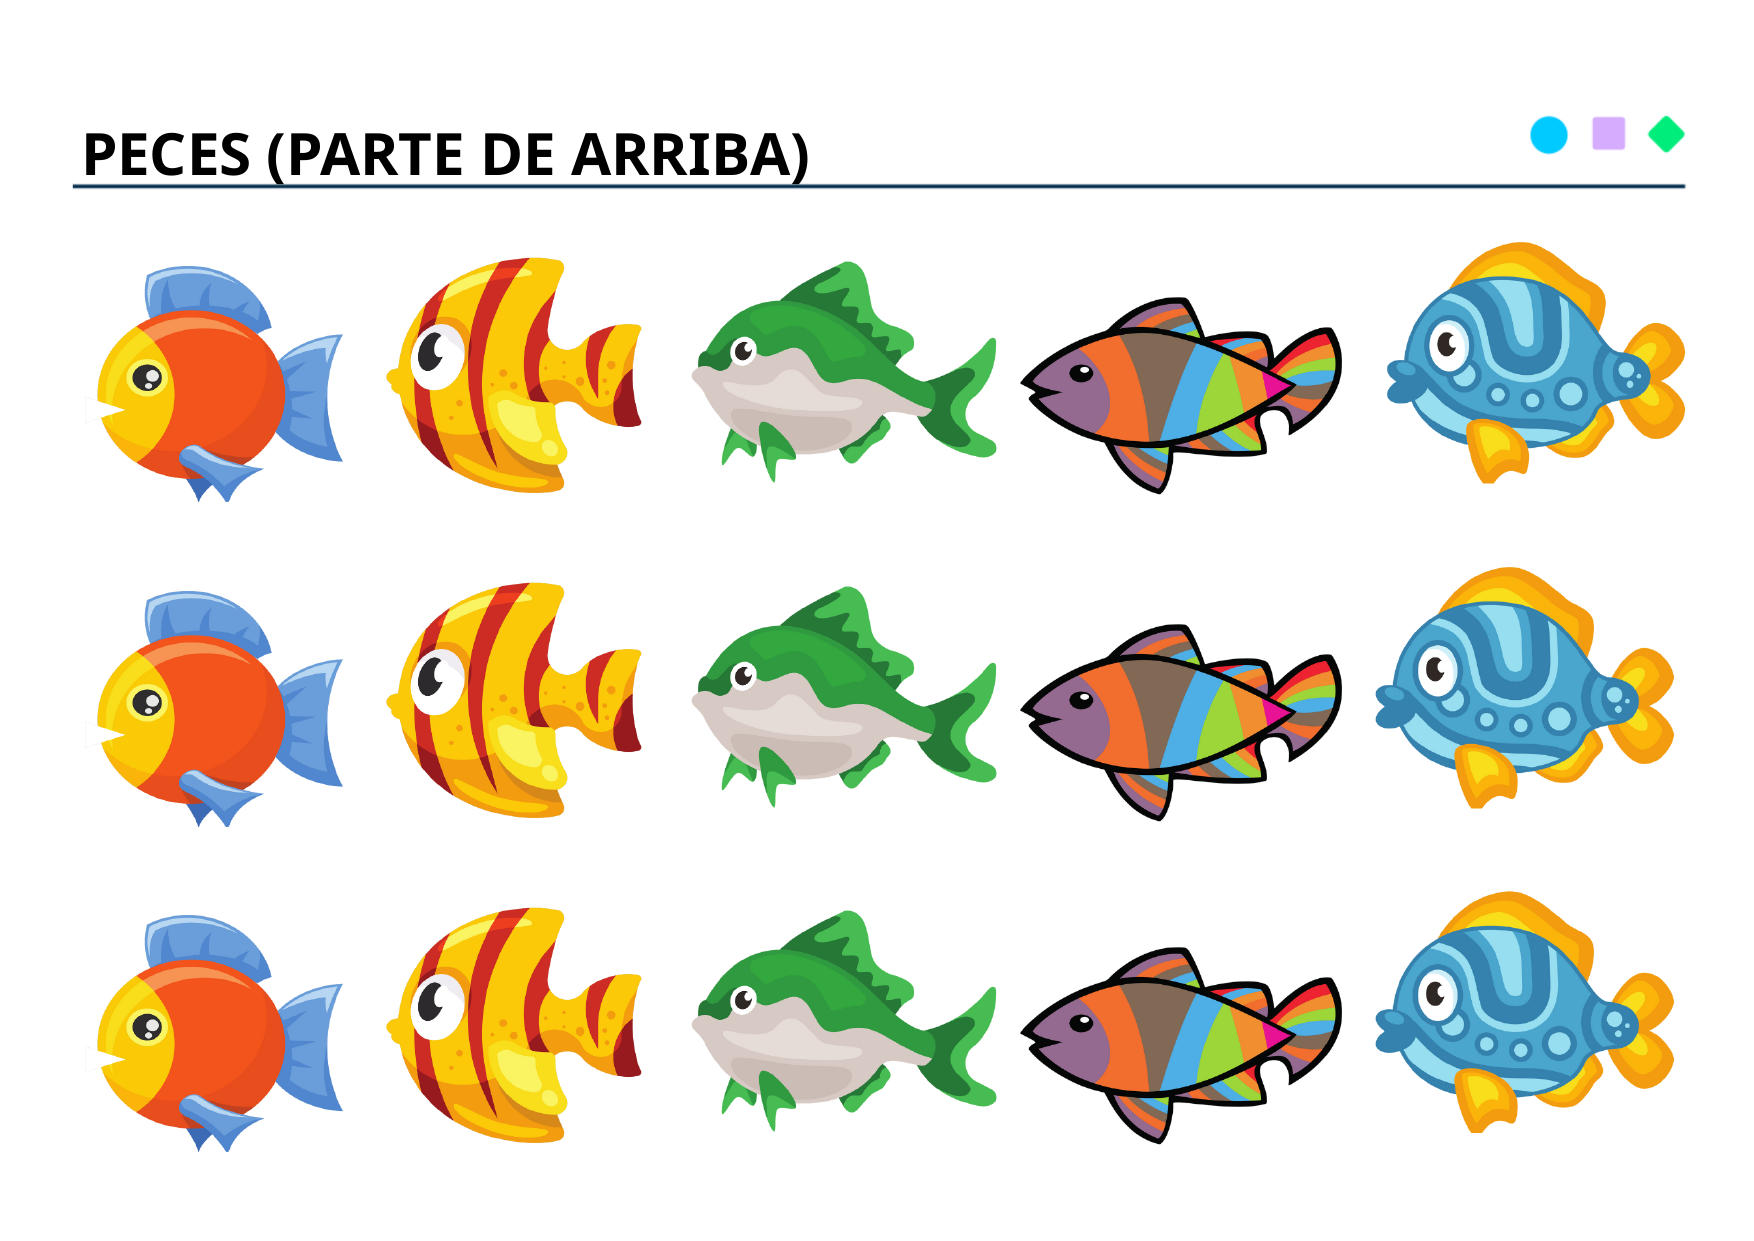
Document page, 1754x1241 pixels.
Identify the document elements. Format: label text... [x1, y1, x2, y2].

picture [383, 885, 650, 1152]
picture [1369, 561, 1684, 827]
picture [383, 561, 650, 827]
picture [1011, 278, 1359, 502]
picture [59, 258, 355, 502]
picture [1369, 885, 1684, 1152]
picture [1011, 928, 1359, 1152]
picture [59, 88, 1695, 211]
picture [383, 236, 650, 502]
picture [59, 908, 355, 1152]
picture [1011, 605, 1359, 829]
picture [59, 583, 355, 827]
picture [689, 885, 1004, 1152]
picture [1380, 236, 1695, 502]
picture [689, 236, 1004, 502]
text_box PECES (PARTE DE ARRIBA) [66, 106, 1211, 225]
picture [689, 561, 1004, 827]
